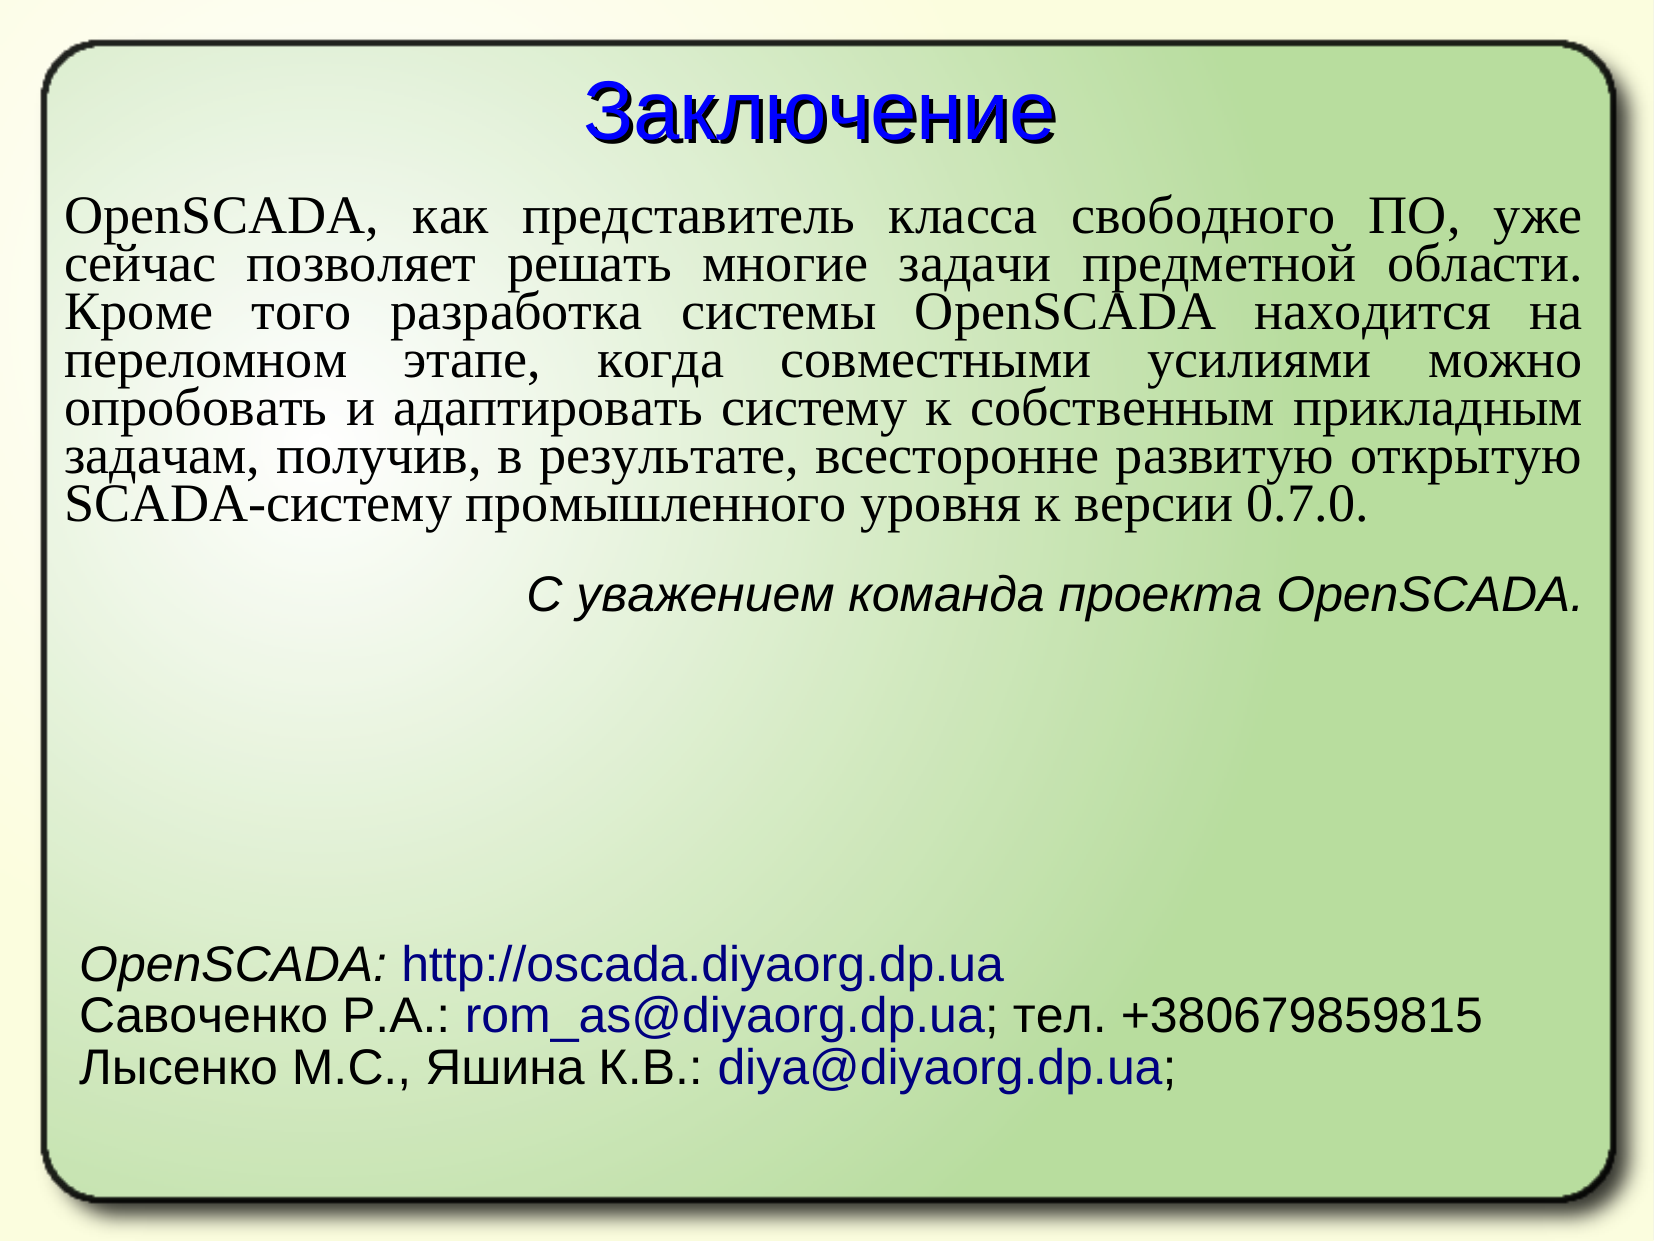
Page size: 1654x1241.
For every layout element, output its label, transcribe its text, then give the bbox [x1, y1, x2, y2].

text_box OpenSCADA: http://oscada.diyaorg.dp.ua Савоченко Р.А.: rom_as@diyaorg.dp.ua; тел. +380679859815 Лысенко М.С., Яшина К.В.: diya@diyaorg.dp.ua; [79, 939, 1577, 1170]
text_box OpenSCADA, как представитель класса свободного ПО, уже сейчас позволяет решать многие задачи предметной области. Кроме того разработка системы OpenSCADA находится на переломном этапе, когда совместными усилиями можно опробовать и адаптировать систему к собственным прикладным задачам, получив, в результате, всесторонне развитую открытую SCADA-систему промышленного уровня к версии 0.7.0. С уважением команда проекта OpenSCADA. [49, 188, 1600, 702]
title Заключение [38, 50, 1602, 155]
picture [0, 0, 1654, 1241]
